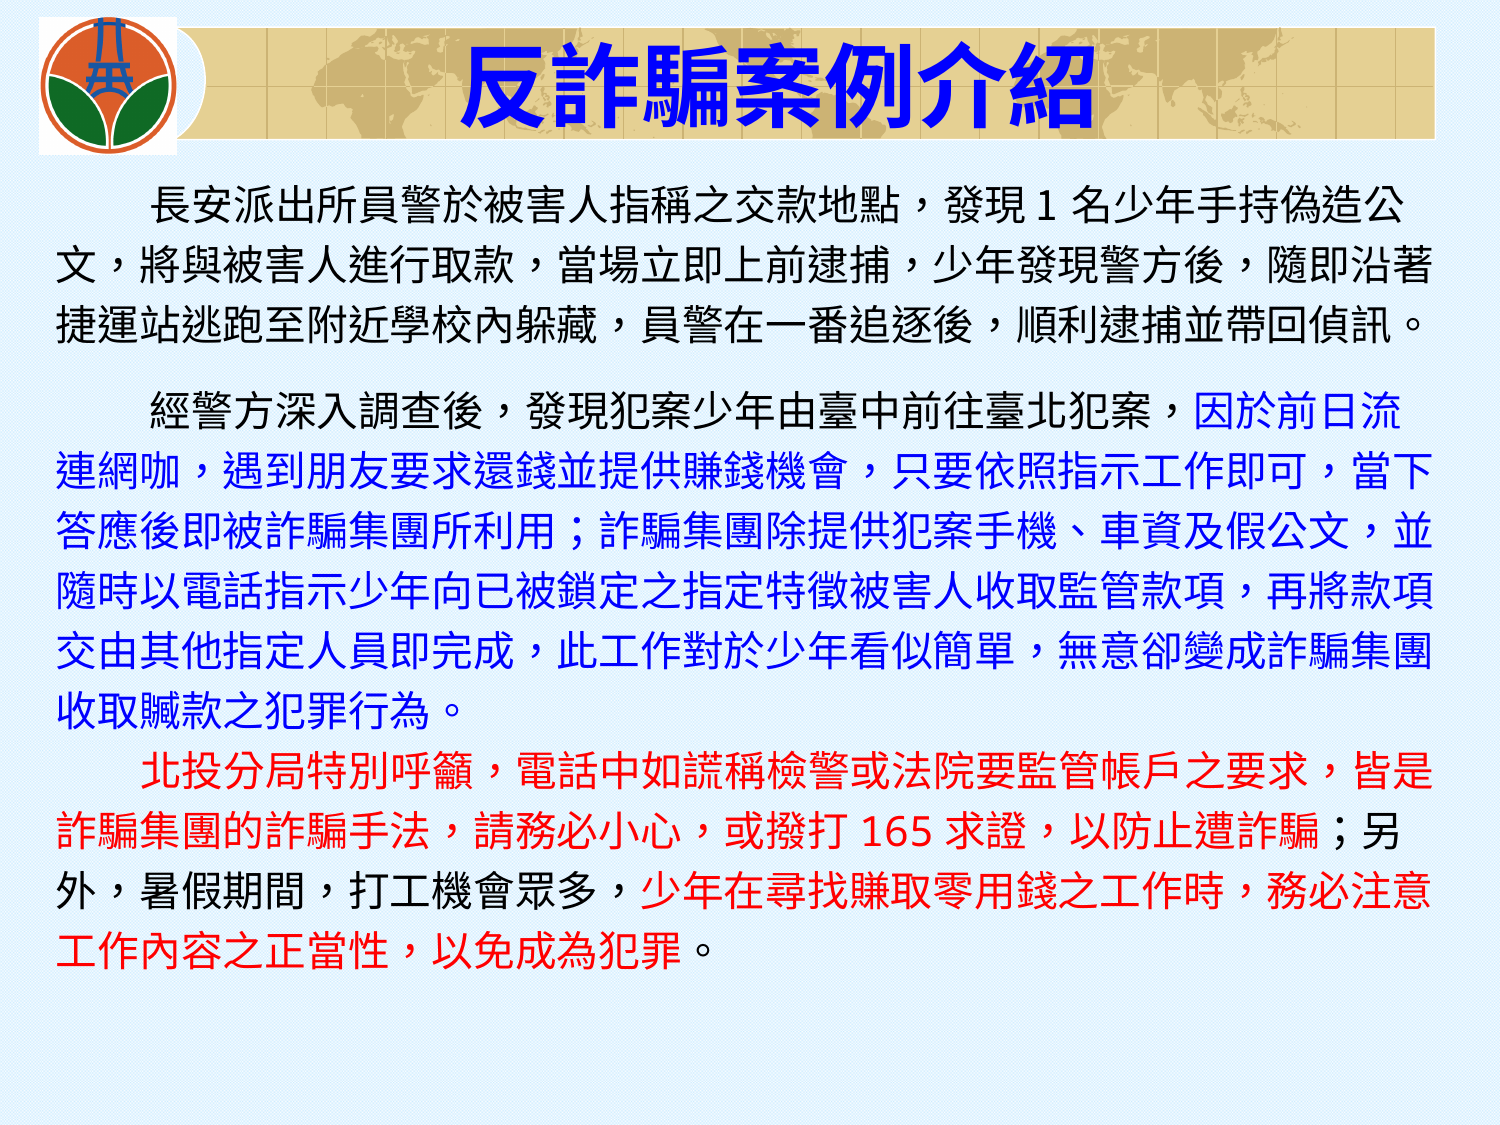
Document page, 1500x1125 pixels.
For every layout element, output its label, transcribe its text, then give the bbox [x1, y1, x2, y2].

text_box 反詐騙案例介紹 [442, 19, 1117, 149]
list 長安派出所員警於被害人指稱之交款地點，發現1名少年手持偽造公文，將與被害人進行取款，當場立即上前逮捕，少年發現警方後，隨即沿著捷運站逃跑至附近學校內躲藏，員警在一番追逐後，順利逮捕並帶回偵訊。 經警方深入調查後，發現犯案少年由臺中前往臺北犯案，因於前日流連網咖，遇到朋友要求還錢並提供賺錢機會，只要依照指示工作即可，當下答應後即被詐騙集團所利用；詐騙集團除提供犯案手機、車資及假公文，並隨時以電話指示少年向已被鎖定之指定特徵被害人收取監管款項，再將款項交由其他指定人員即完成，此工作對於少年看似簡單，無意卻變成詐騙集團收取贓款之犯罪行為。 北投分局特別呼籲，電話中如謊稱檢警或法院要監管帳戶之要求，皆是詐騙集團的詐騙手法，請務必小心，或撥打165求證，以防止遭詐騙；另外，暑假期間，打工機會眾多，少年在尋找賺取零用錢之工作時，務必注意工作內容之正當性，以免成為犯罪。 [41, 160, 1459, 1095]
picture [0, 0, 1500, 1125]
